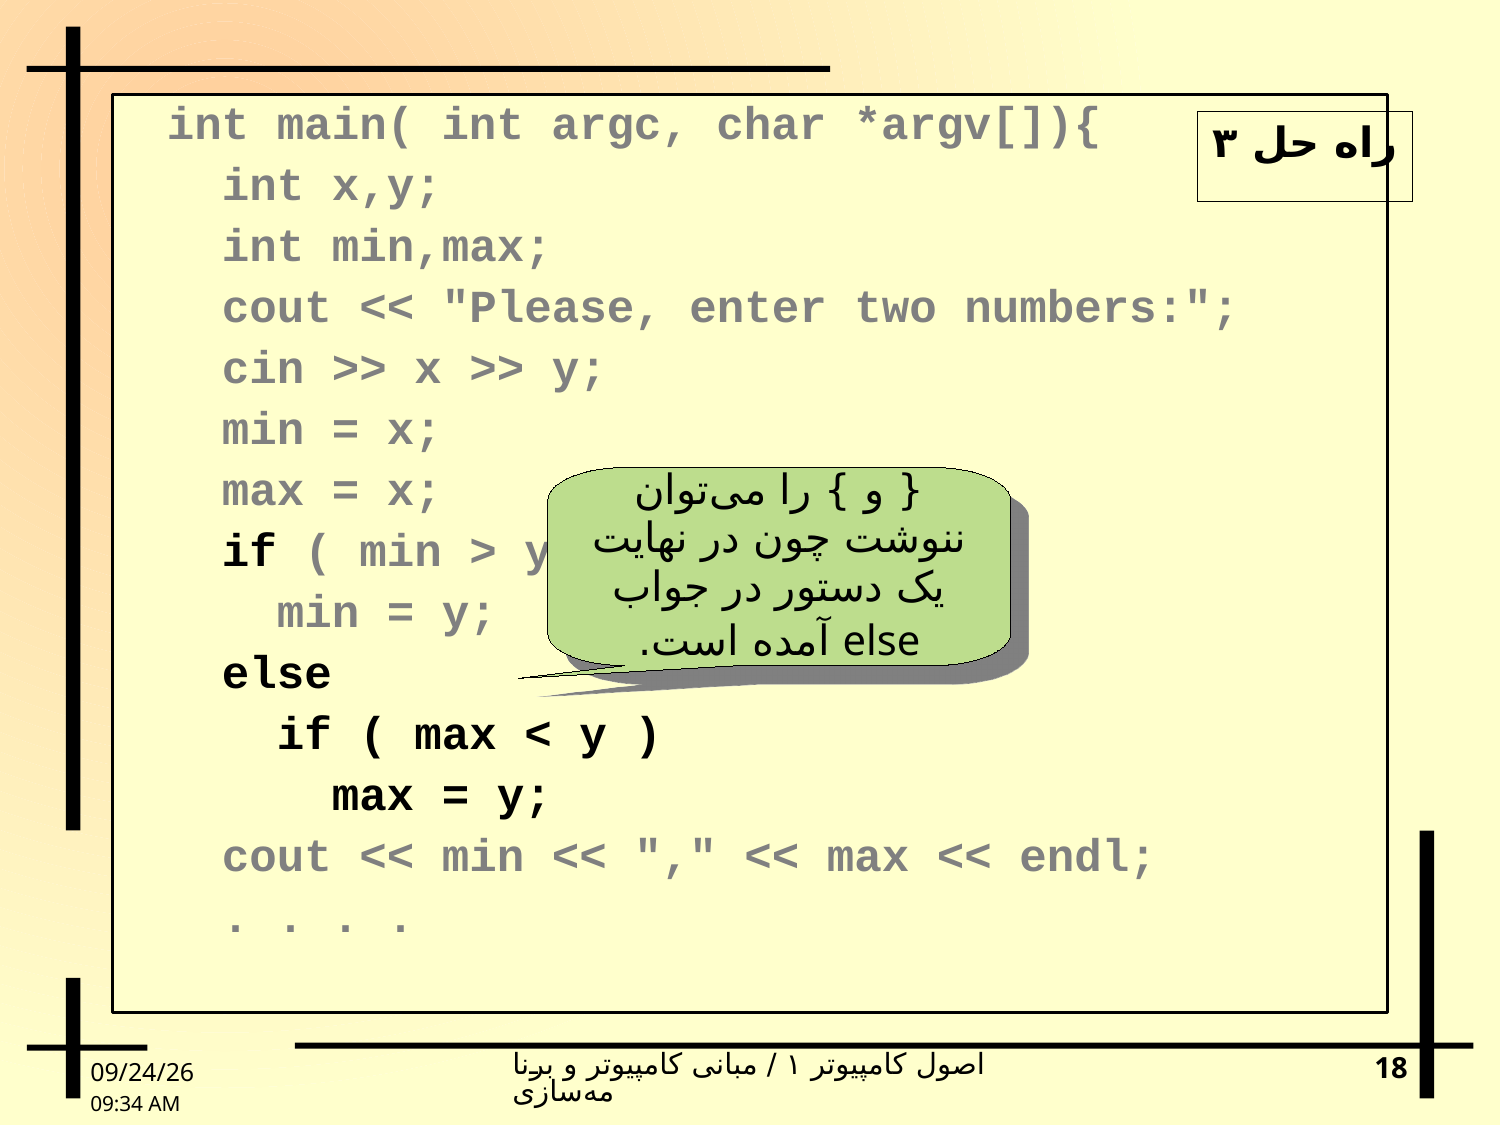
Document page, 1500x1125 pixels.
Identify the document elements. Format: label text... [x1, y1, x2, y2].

text_box { و } را می‌توان ننوشت چون در نهایت یک دستور در جواب else آمده است. [518, 467, 1011, 679]
list int main( int argc, char *argv[]){ int x,y; int min,max; cout << "Please, enter two numbers:"; cin >> x >> y; min = x; max = x; if ( min > y ) min = y; else if ( max < y ) max = y; cout << min << "," << max << endl; . . . . [112, 94, 1388, 1013]
text_box راه حل ۳ [1197, 111, 1372, 202]
